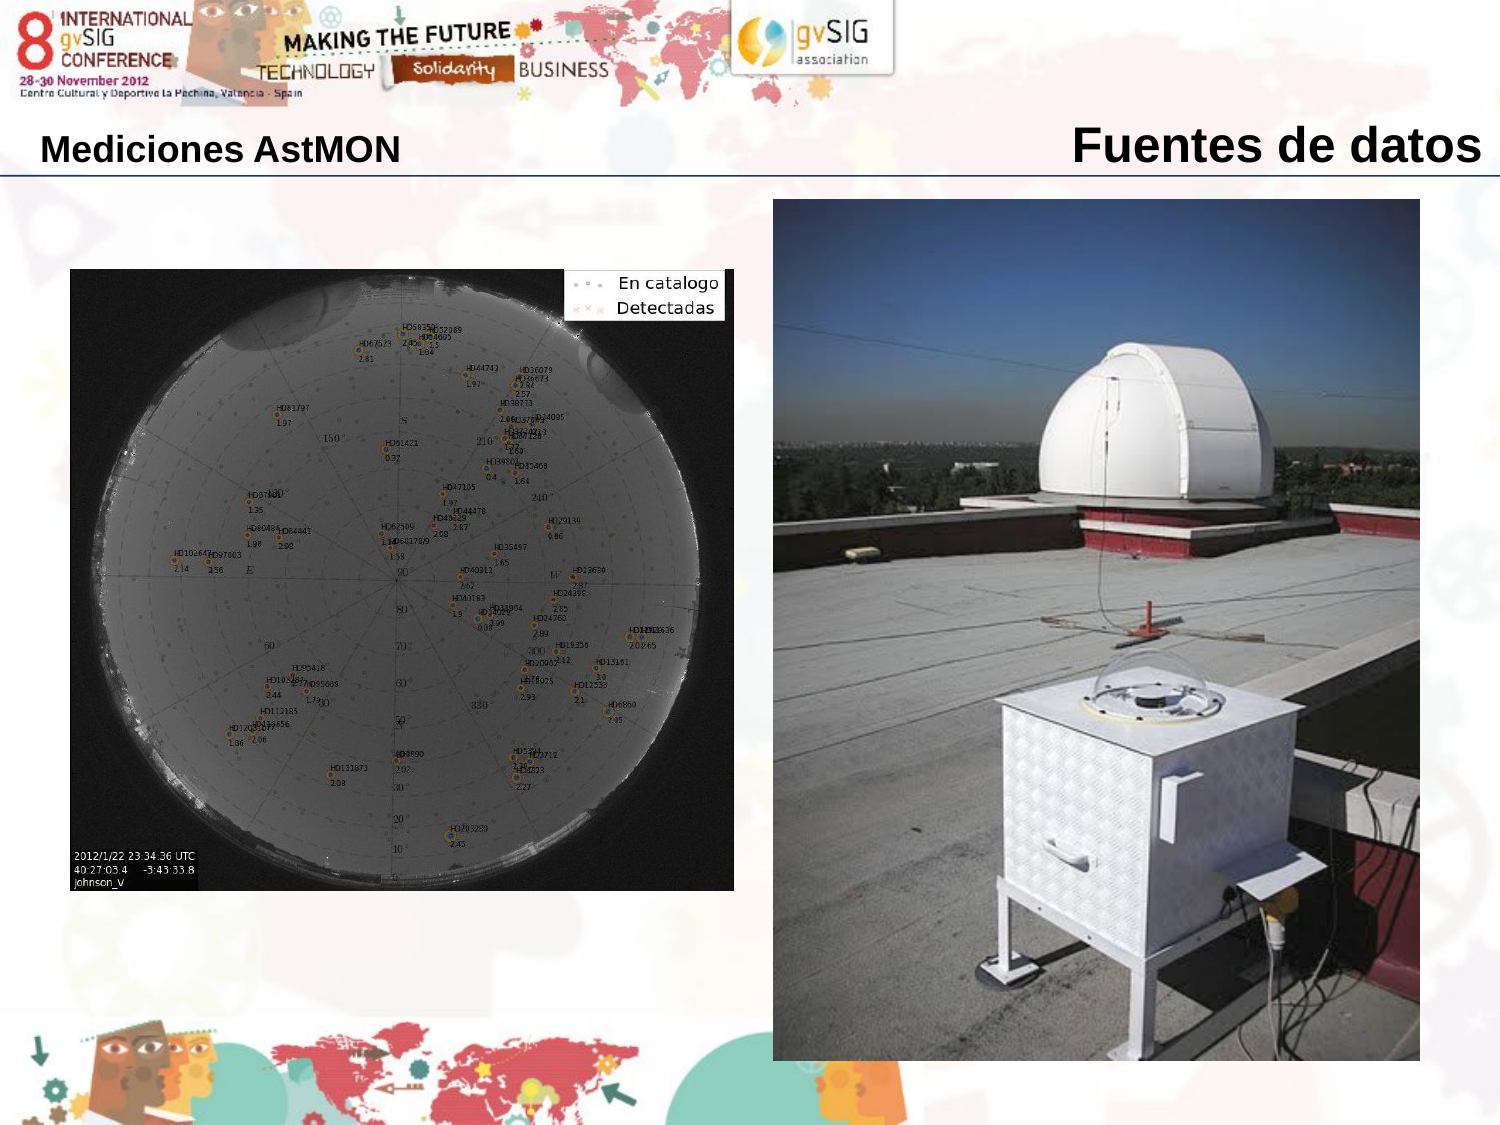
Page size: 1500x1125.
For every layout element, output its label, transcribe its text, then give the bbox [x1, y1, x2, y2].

text_box Fuentes de datos [1057, 105, 1498, 175]
text_box Mediciones AstMON [25, 117, 417, 177]
text_box Fuentes de datos [1057, 177, 1498, 181]
picture [0, 0, 1500, 175]
picture [0, 177, 1500, 1125]
